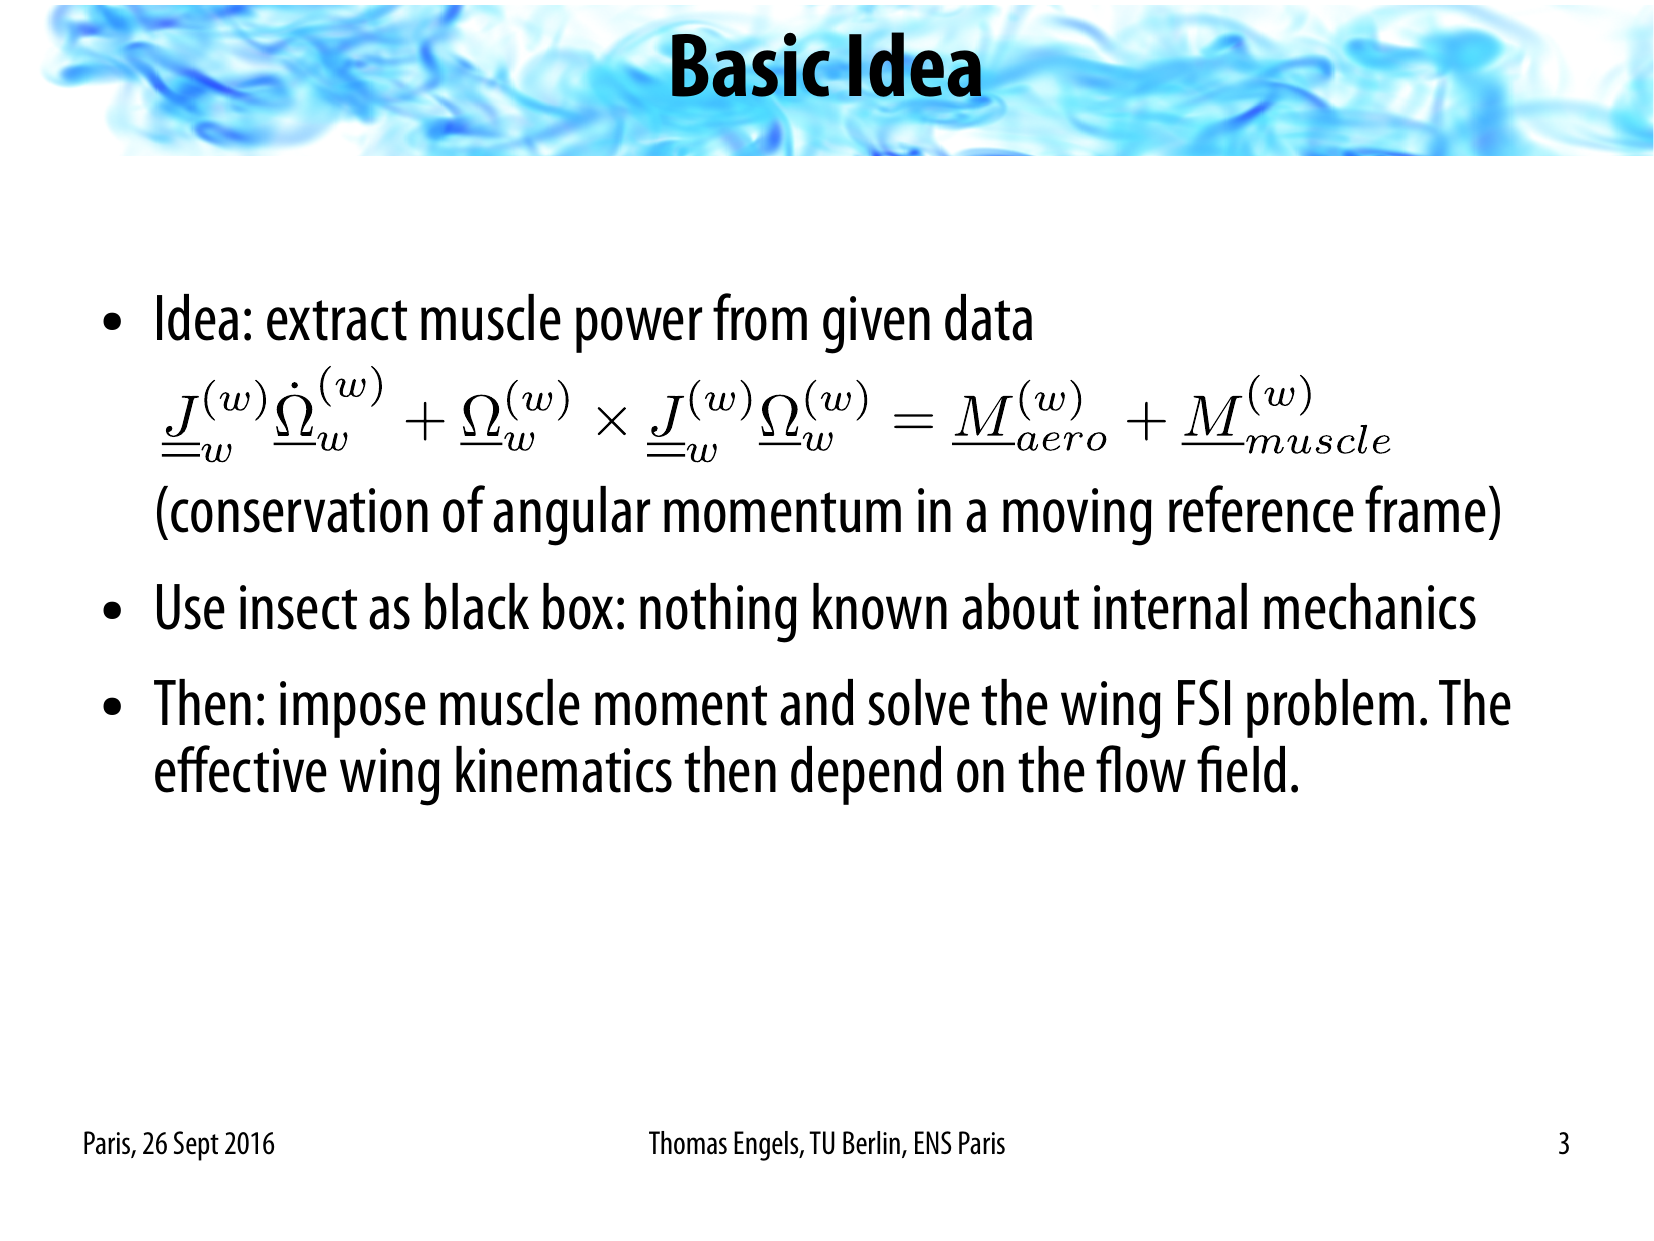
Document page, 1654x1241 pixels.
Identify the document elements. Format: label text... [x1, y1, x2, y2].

text_box [161, 365, 1393, 463]
list Idea: extract muscle power from given data (conservation of angular momentum in a moving reference frame) Use insect as black box: nothing known about internal mechanics Then: impose muscle moment and solve the wing FSI problem. The effective wing kinematics then depend on the flow field. [82, 290, 1571, 1010]
title Basic Idea [82, 0, 1571, 151]
picture [15, 5, 1654, 156]
